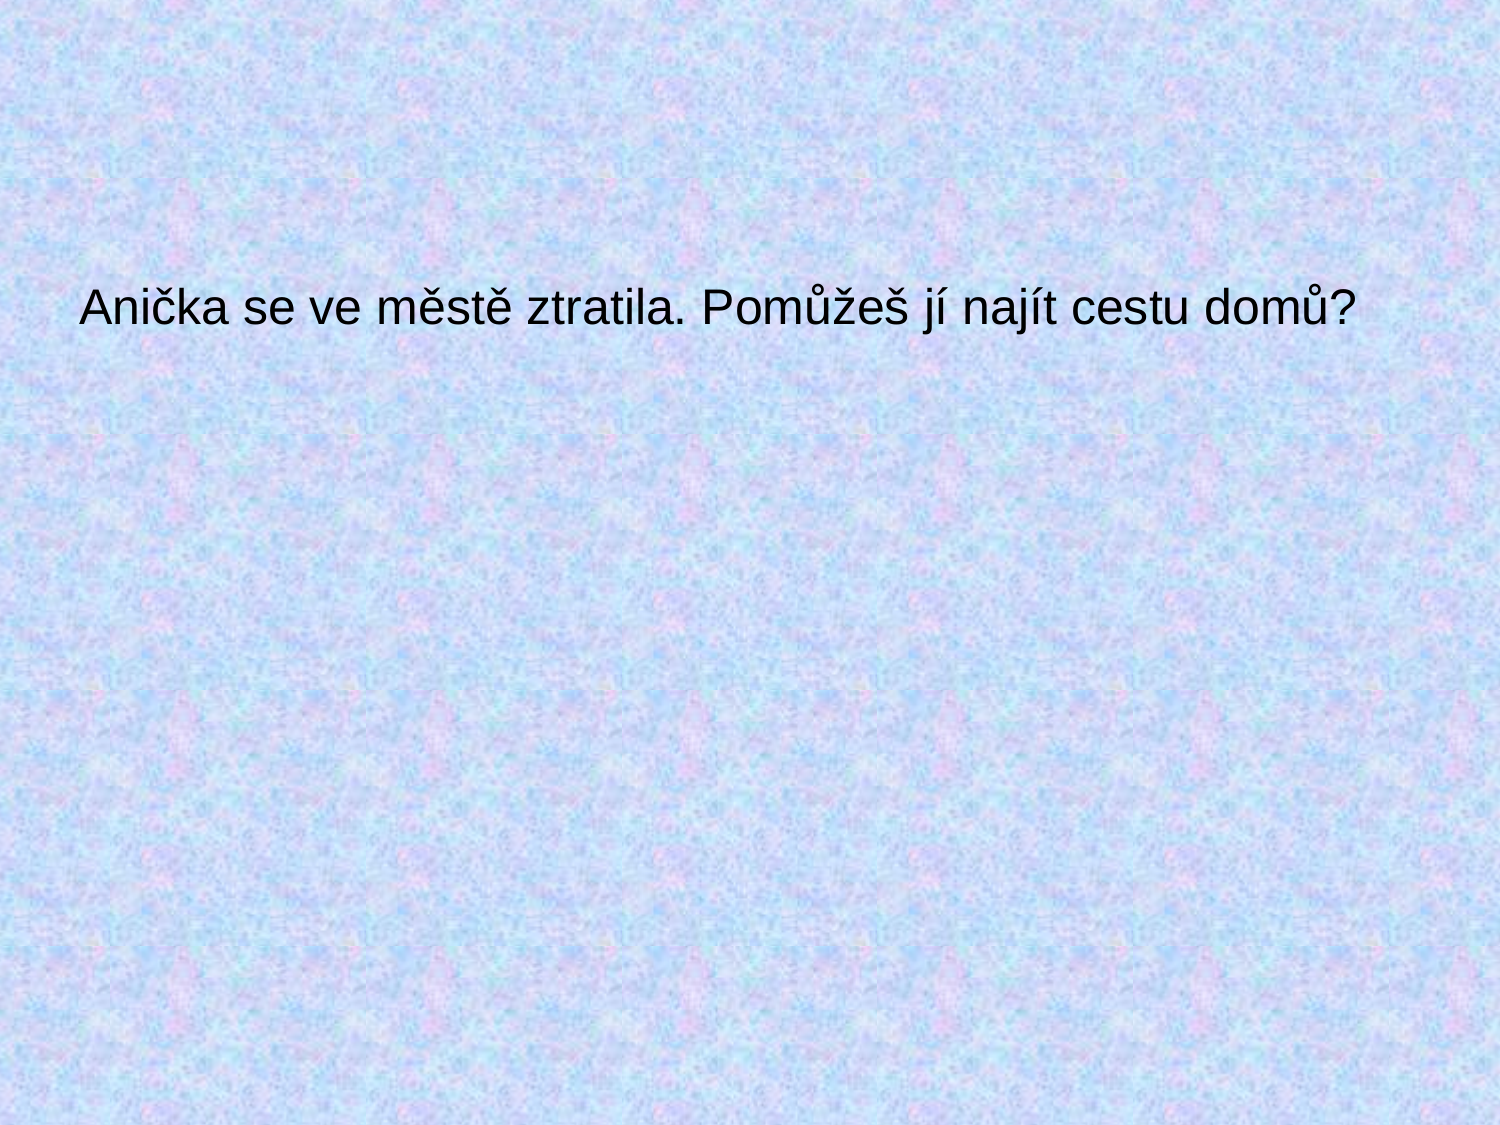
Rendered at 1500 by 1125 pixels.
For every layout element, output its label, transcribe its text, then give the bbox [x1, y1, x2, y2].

picture [0, 0, 1500, 1125]
text_box Anička se ve městě ztratila. Pomůžeš jí najít cestu domů? [64, 267, 1459, 343]
